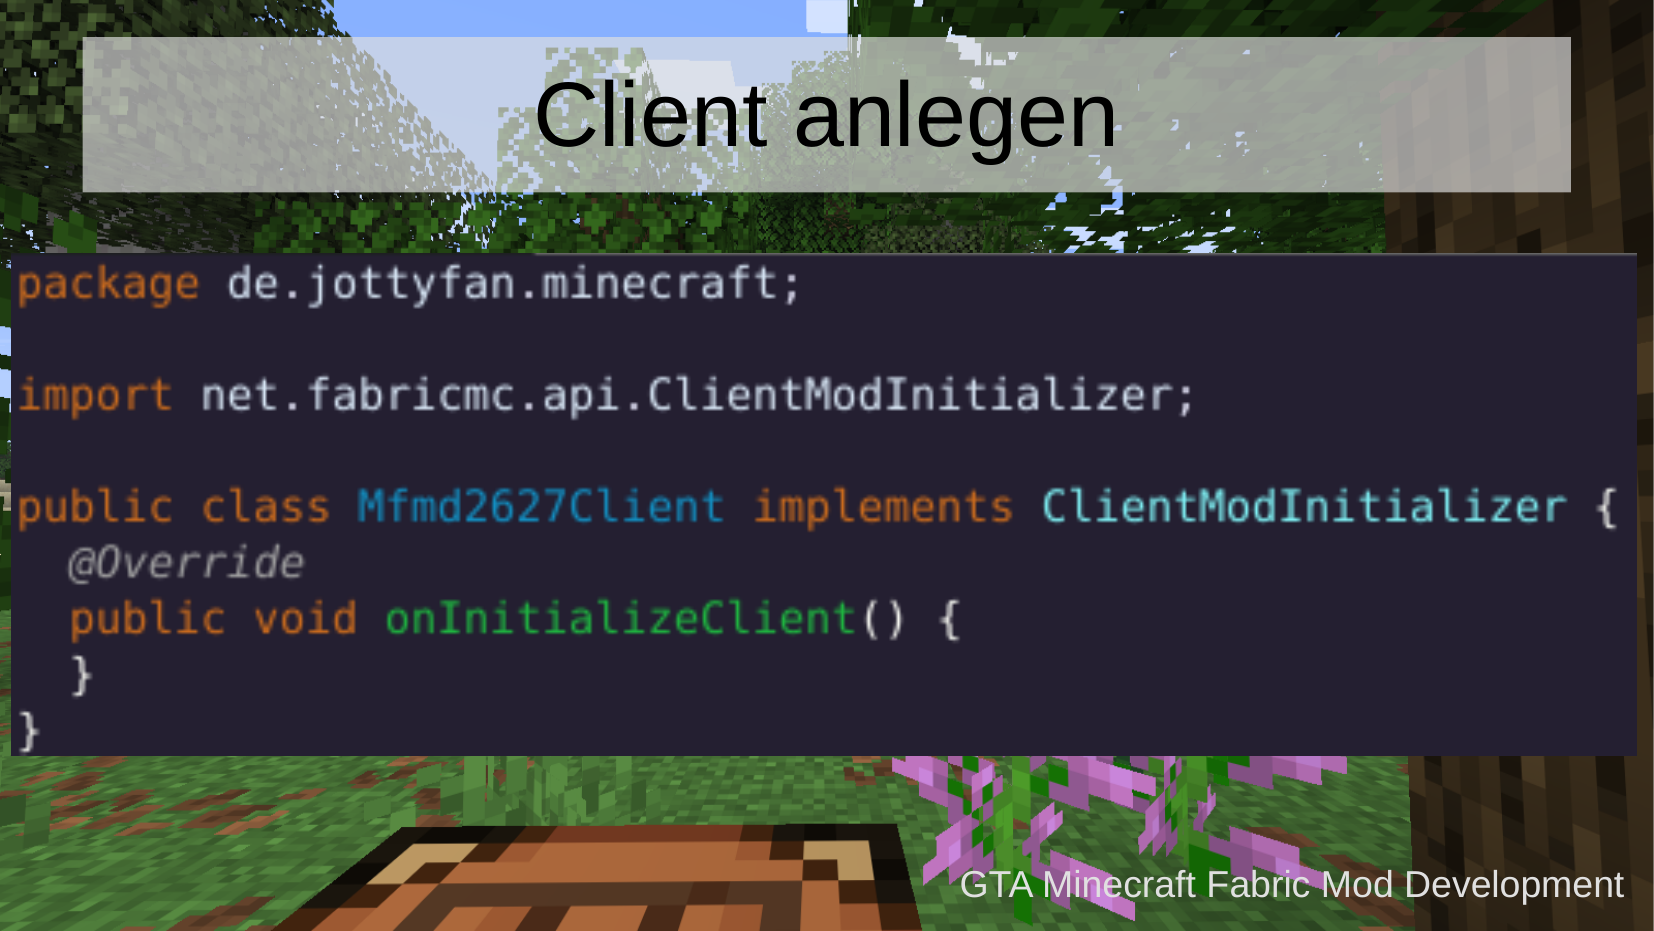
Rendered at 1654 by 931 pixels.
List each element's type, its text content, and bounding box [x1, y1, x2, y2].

picture [0, 0, 1654, 931]
title Client anlegen [82, 37, 1571, 193]
